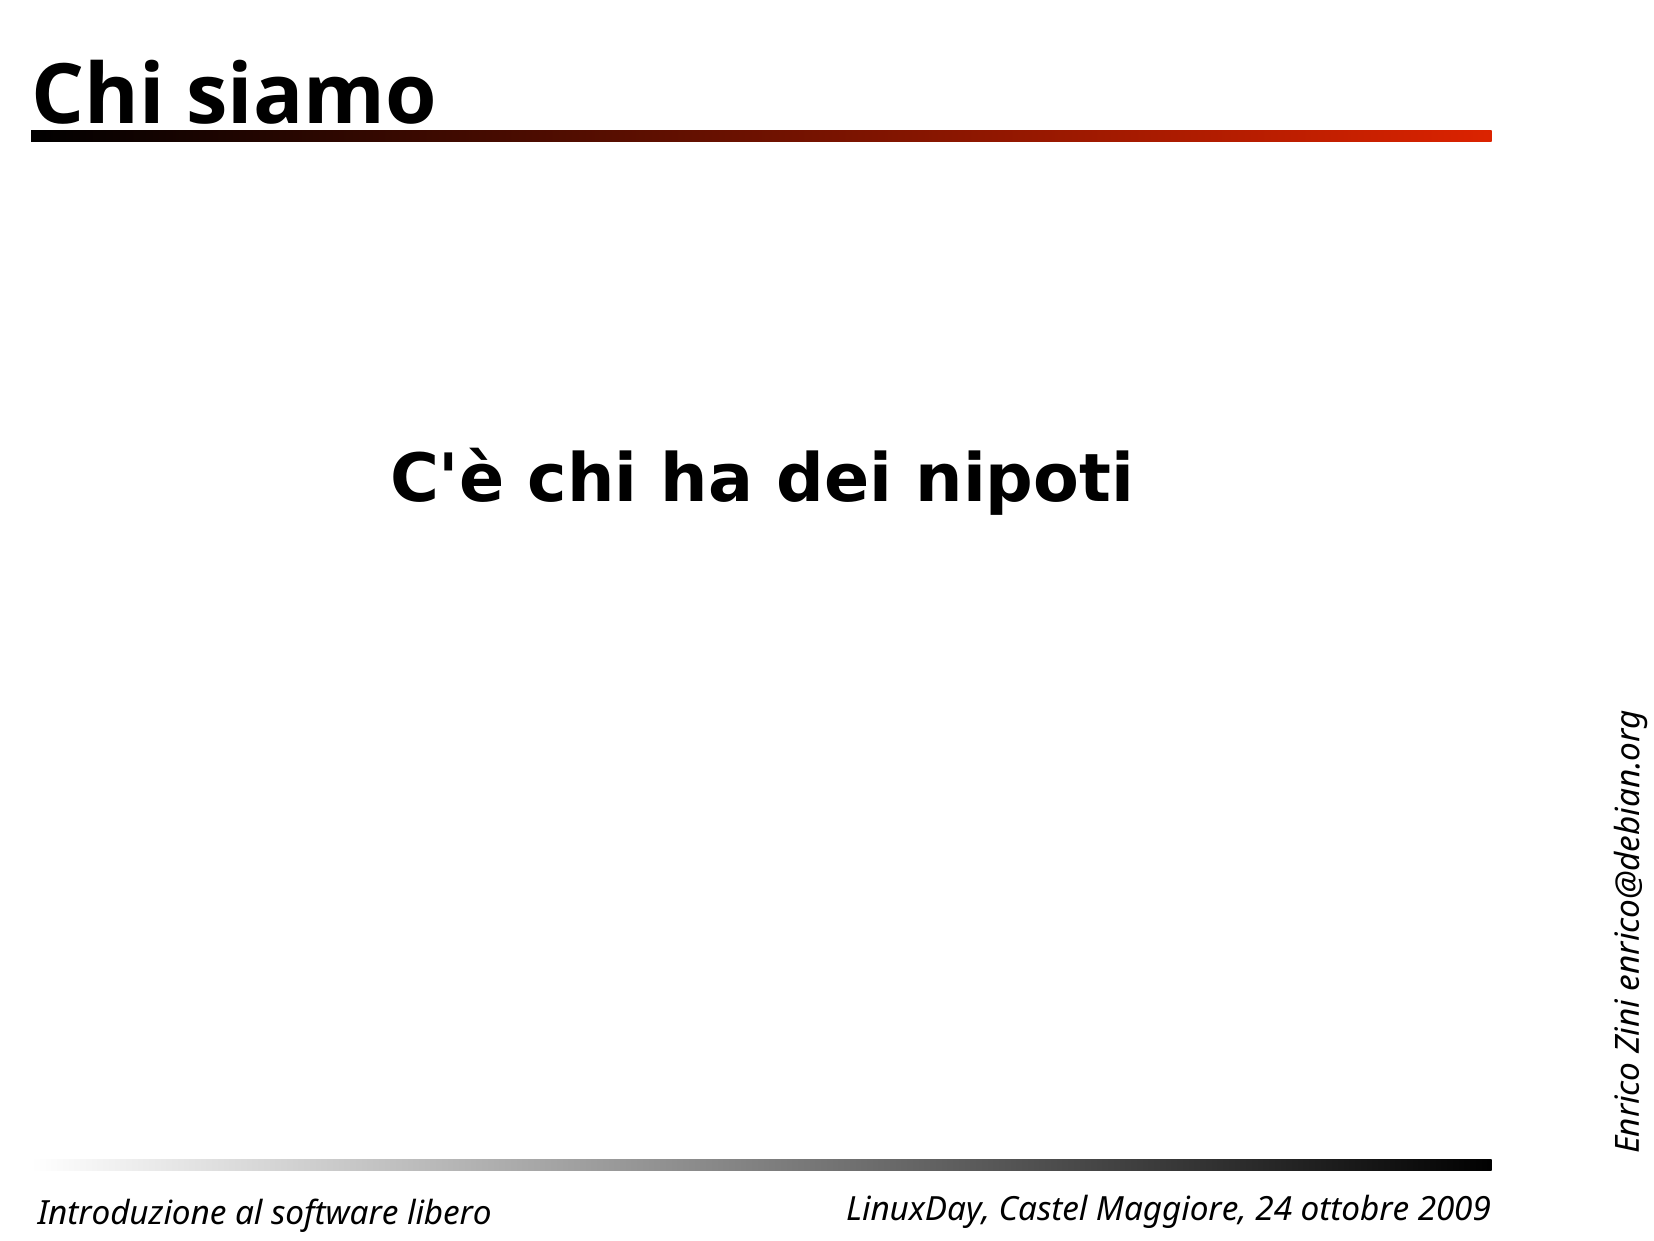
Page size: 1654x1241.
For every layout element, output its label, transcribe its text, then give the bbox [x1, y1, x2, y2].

text_box Chi siamo [31, 34, 1438, 168]
text_box C'è chi ha dei nipoti [30, 439, 1495, 517]
